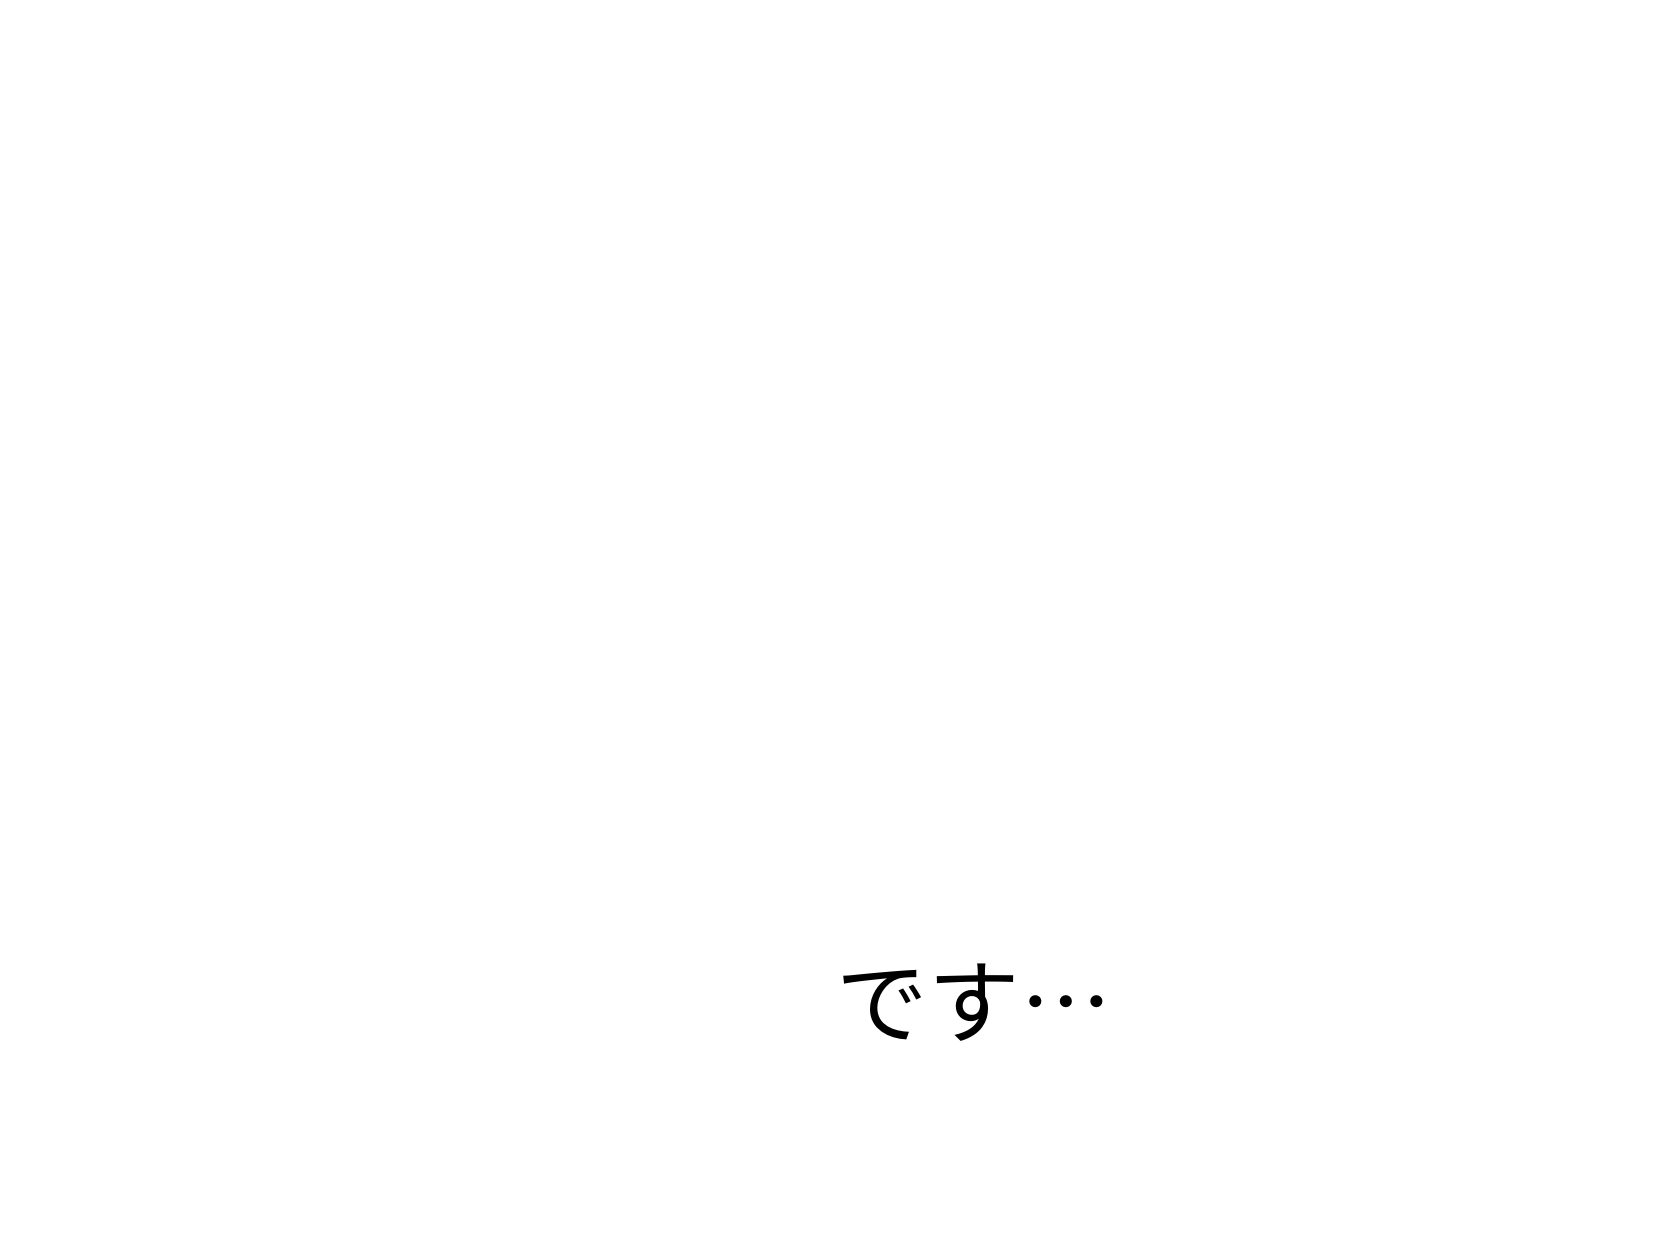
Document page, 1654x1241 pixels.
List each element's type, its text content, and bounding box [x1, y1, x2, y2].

title です… [472, 900, 1477, 1093]
